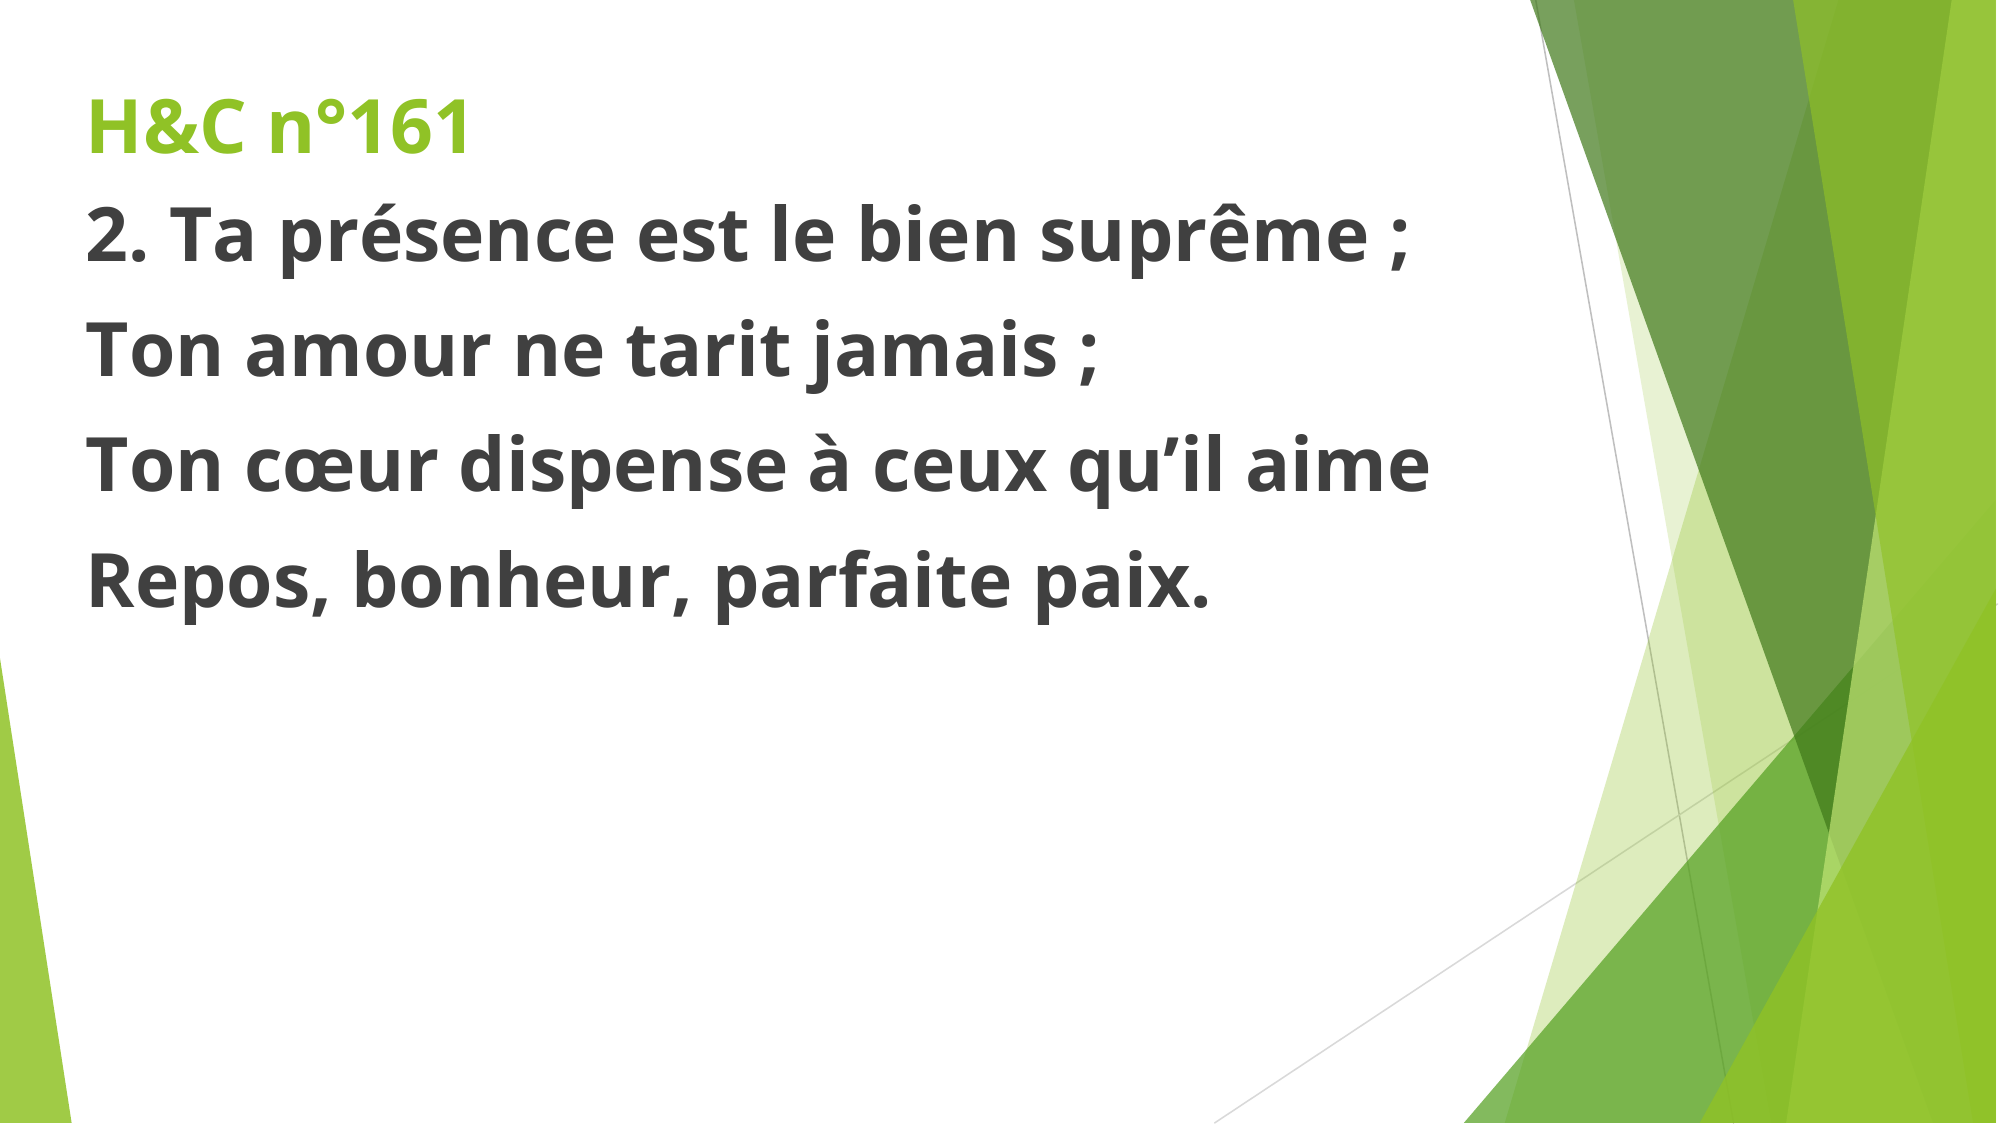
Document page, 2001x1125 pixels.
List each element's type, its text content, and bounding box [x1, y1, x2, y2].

text_box 2. Ta présence est le bien suprême ; Ton amour ne tarit jamais ; Ton cœur dispense à ceux qu’il aime Repos, bonheur, parfaite paix. [70, 165, 2001, 1075]
text_box H&C n°161 [70, 70, 863, 165]
